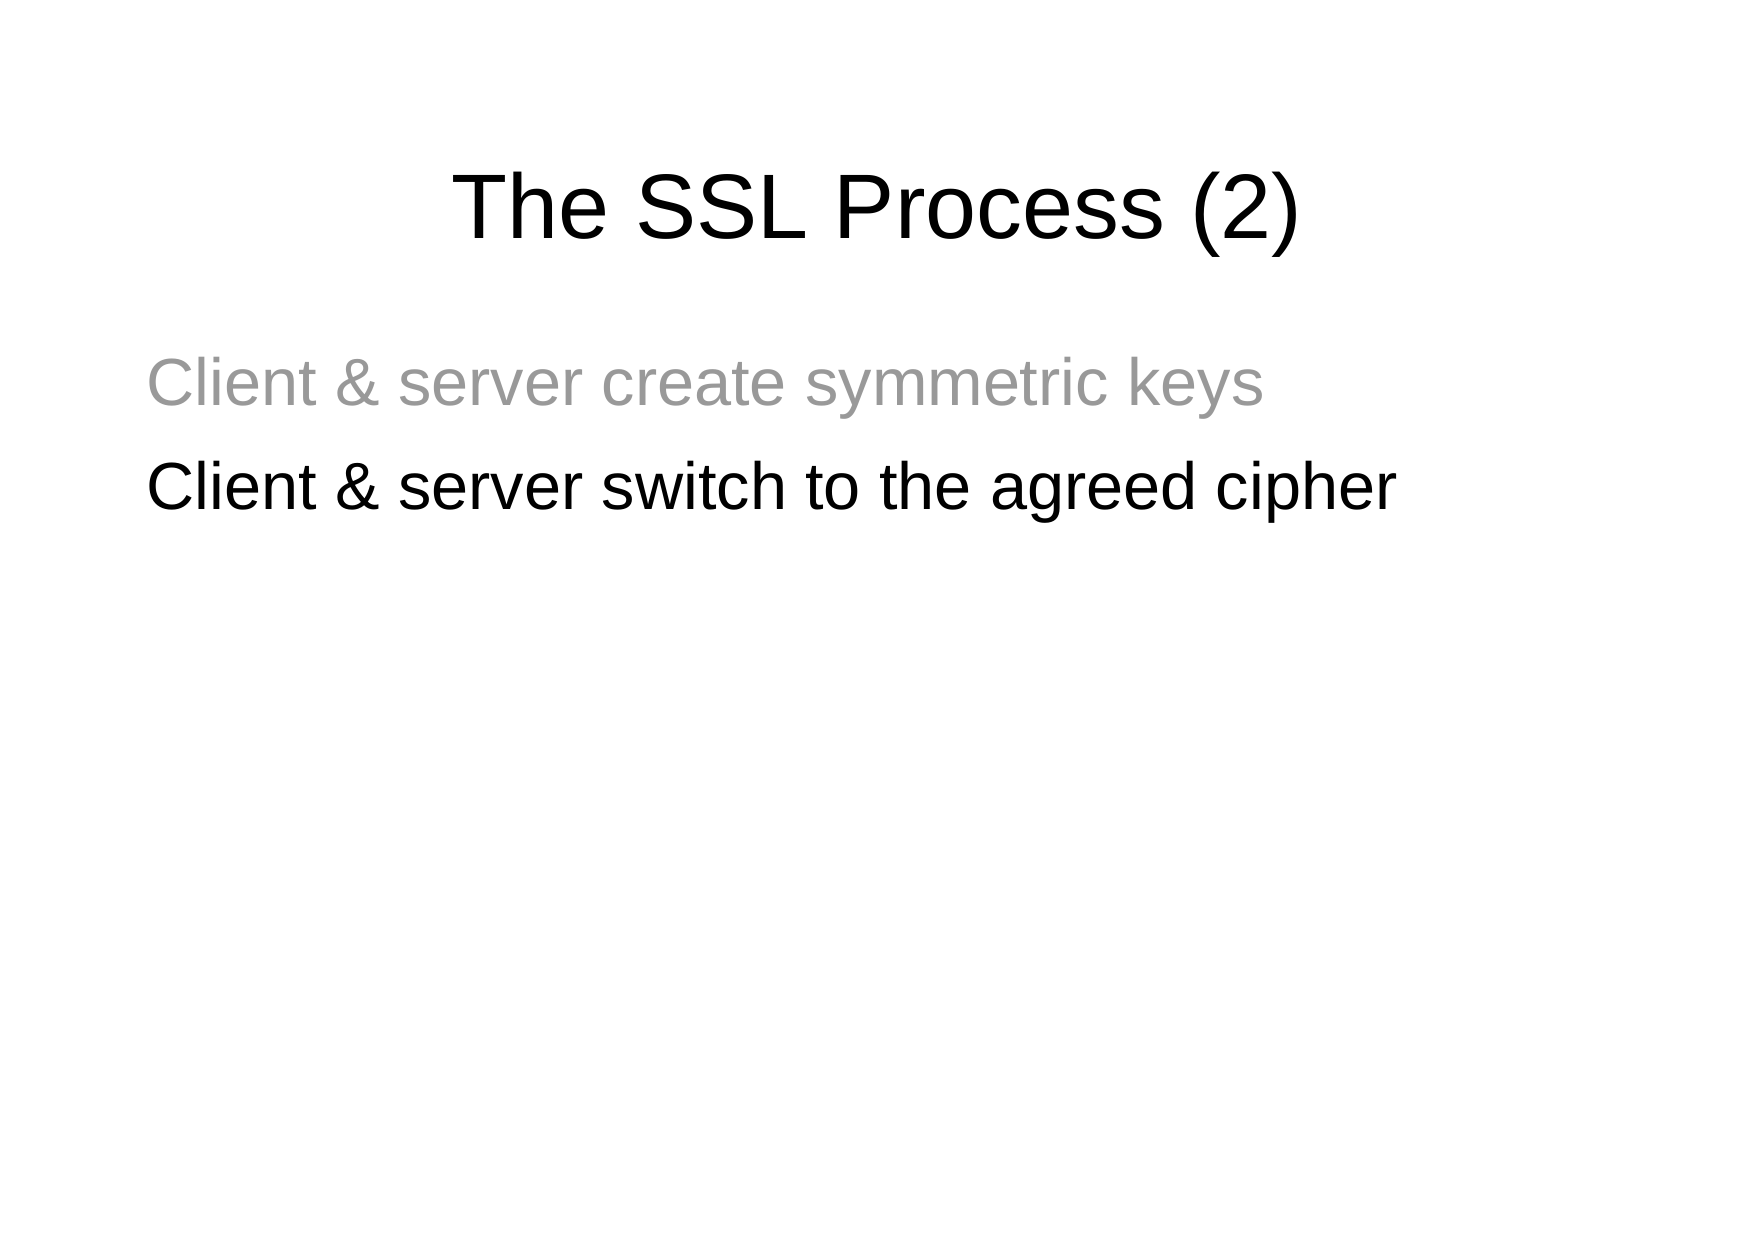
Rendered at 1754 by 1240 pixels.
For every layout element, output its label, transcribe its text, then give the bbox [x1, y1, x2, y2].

title The SSL Process (2) [128, 102, 1627, 310]
list Client & server create symmetric keys Client & server switch to the agreed cipher [128, 344, 1627, 1213]
